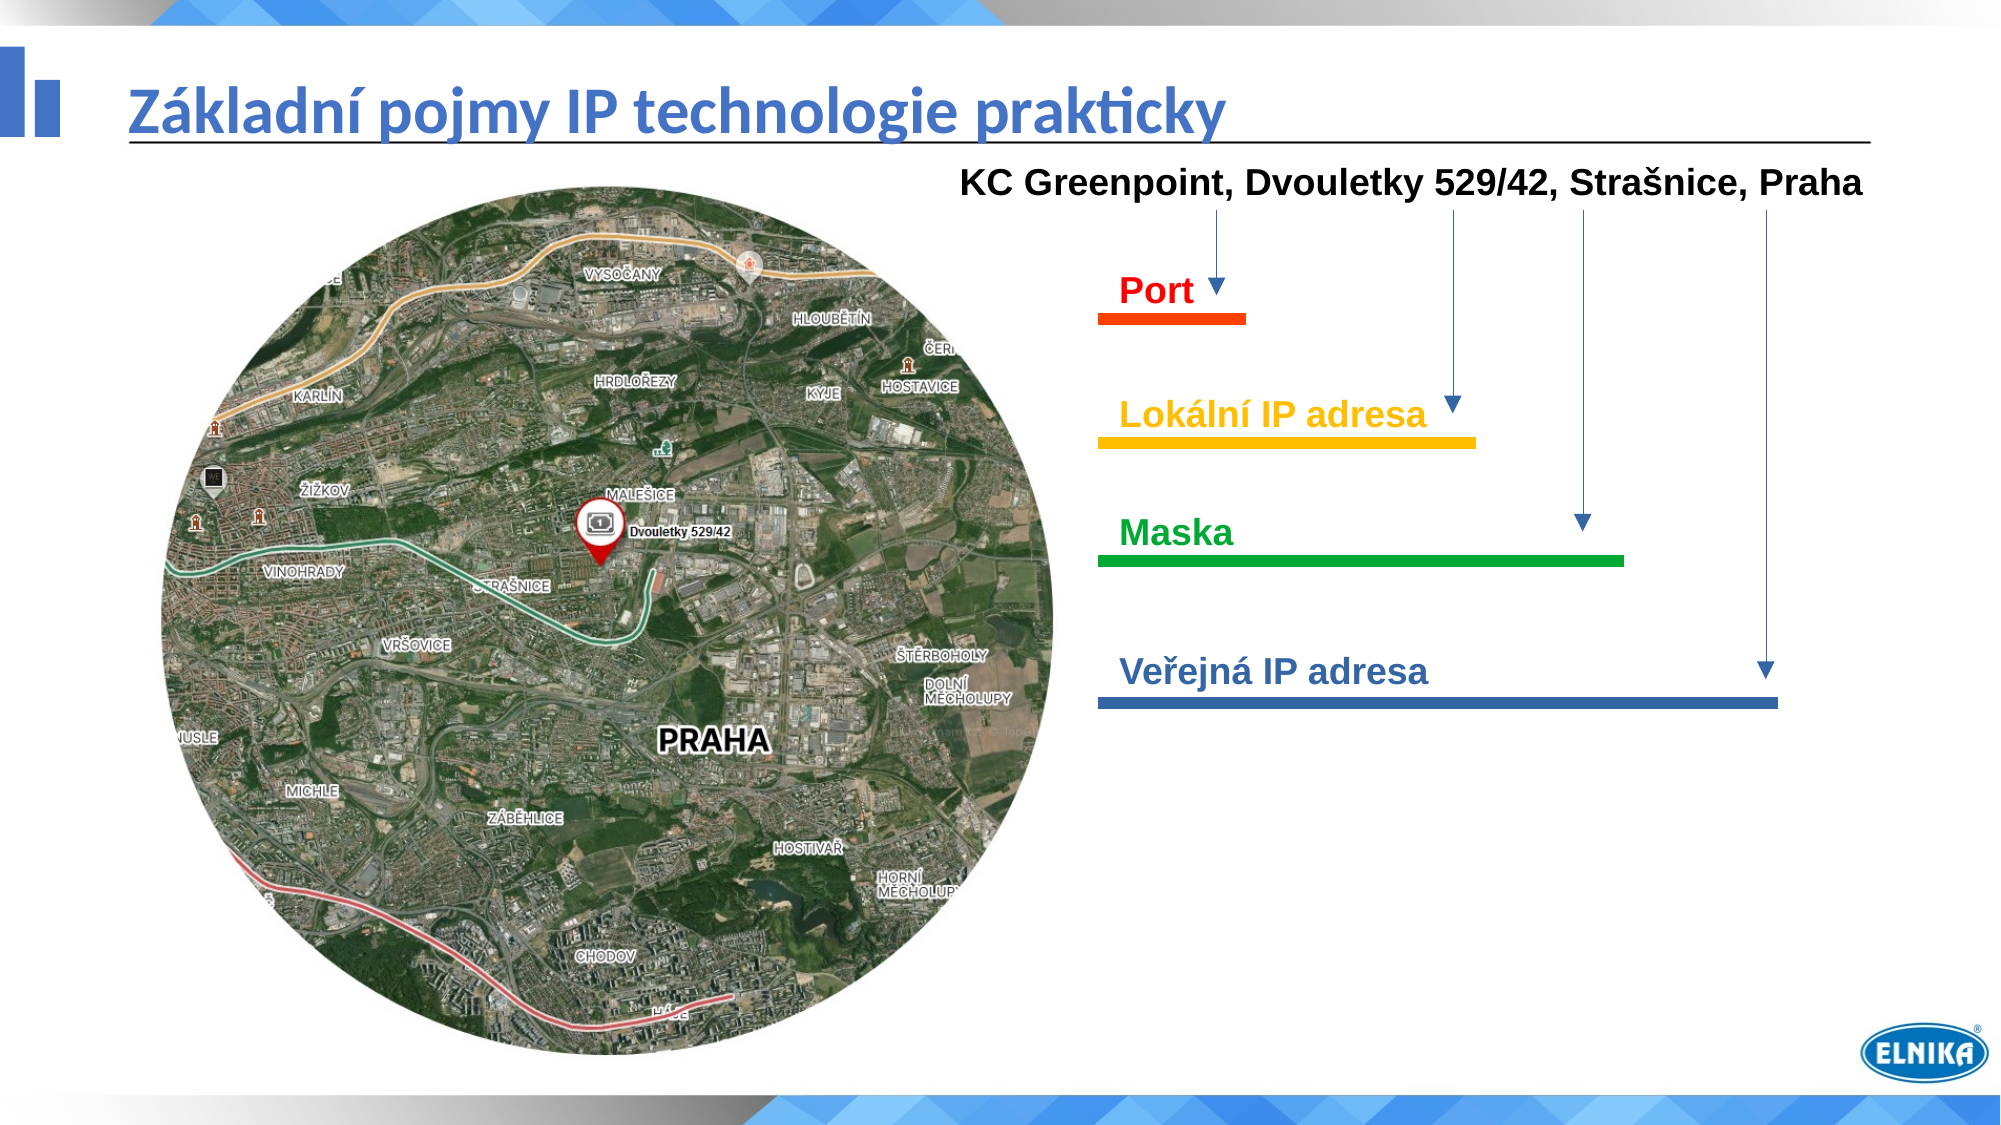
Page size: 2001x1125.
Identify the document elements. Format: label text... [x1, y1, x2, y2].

picture [0, 0, 2001, 1125]
text_box Port [1104, 262, 1453, 319]
text_box Lokální IP adresa [1104, 386, 1459, 443]
text_box Veřejná IP adresa [1104, 643, 1577, 701]
text_box Port [1454, 262, 1459, 319]
text_box KC Greenpoint, Dvouletky 529/42, Strašnice, Praha [944, 153, 1920, 211]
text_box Základní pojmy IP technologie prakticky [78, 58, 1270, 154]
text_box Maska [1104, 504, 1459, 555]
